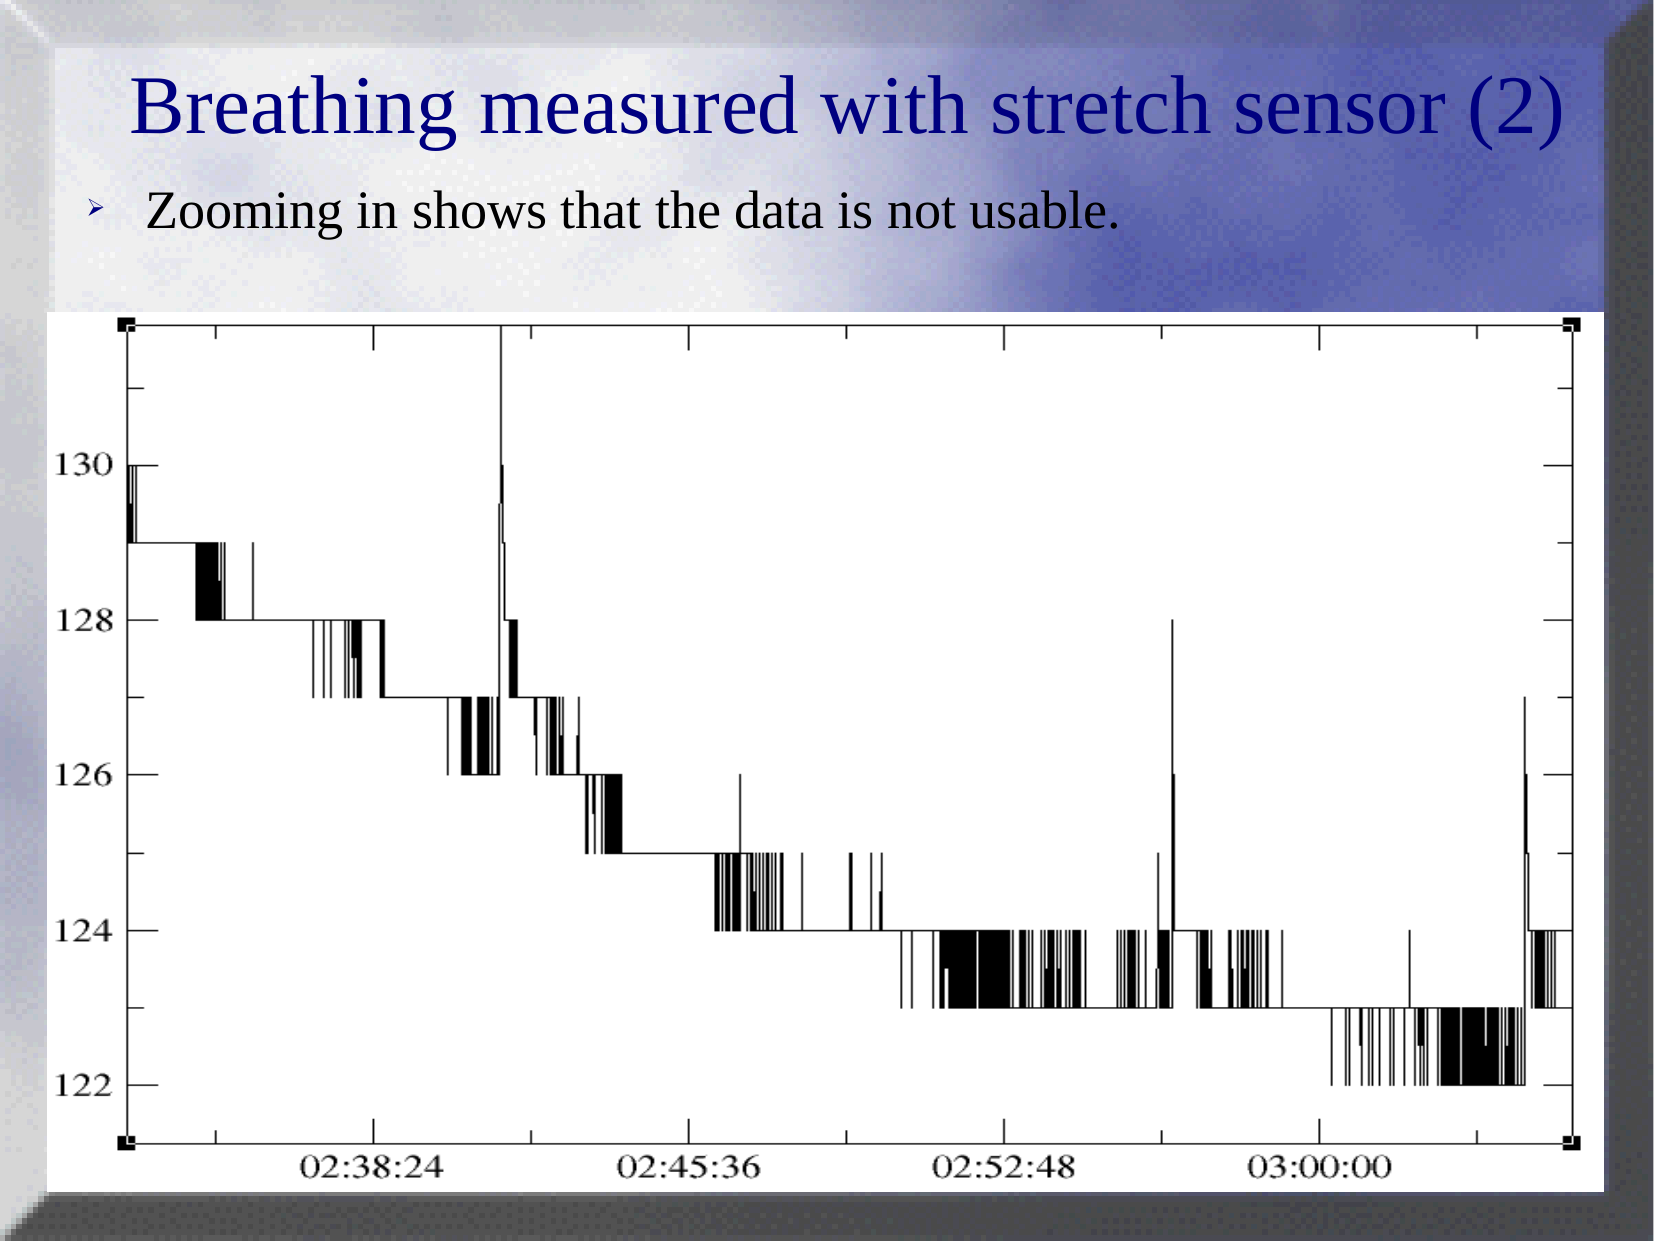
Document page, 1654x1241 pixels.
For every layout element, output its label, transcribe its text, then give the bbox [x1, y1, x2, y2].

title Breathing measured with stretch sensor (2) [84, 52, 1614, 159]
picture [0, 0, 1654, 1241]
list Zooming in shows that the data is not usable. [86, 180, 1584, 302]
